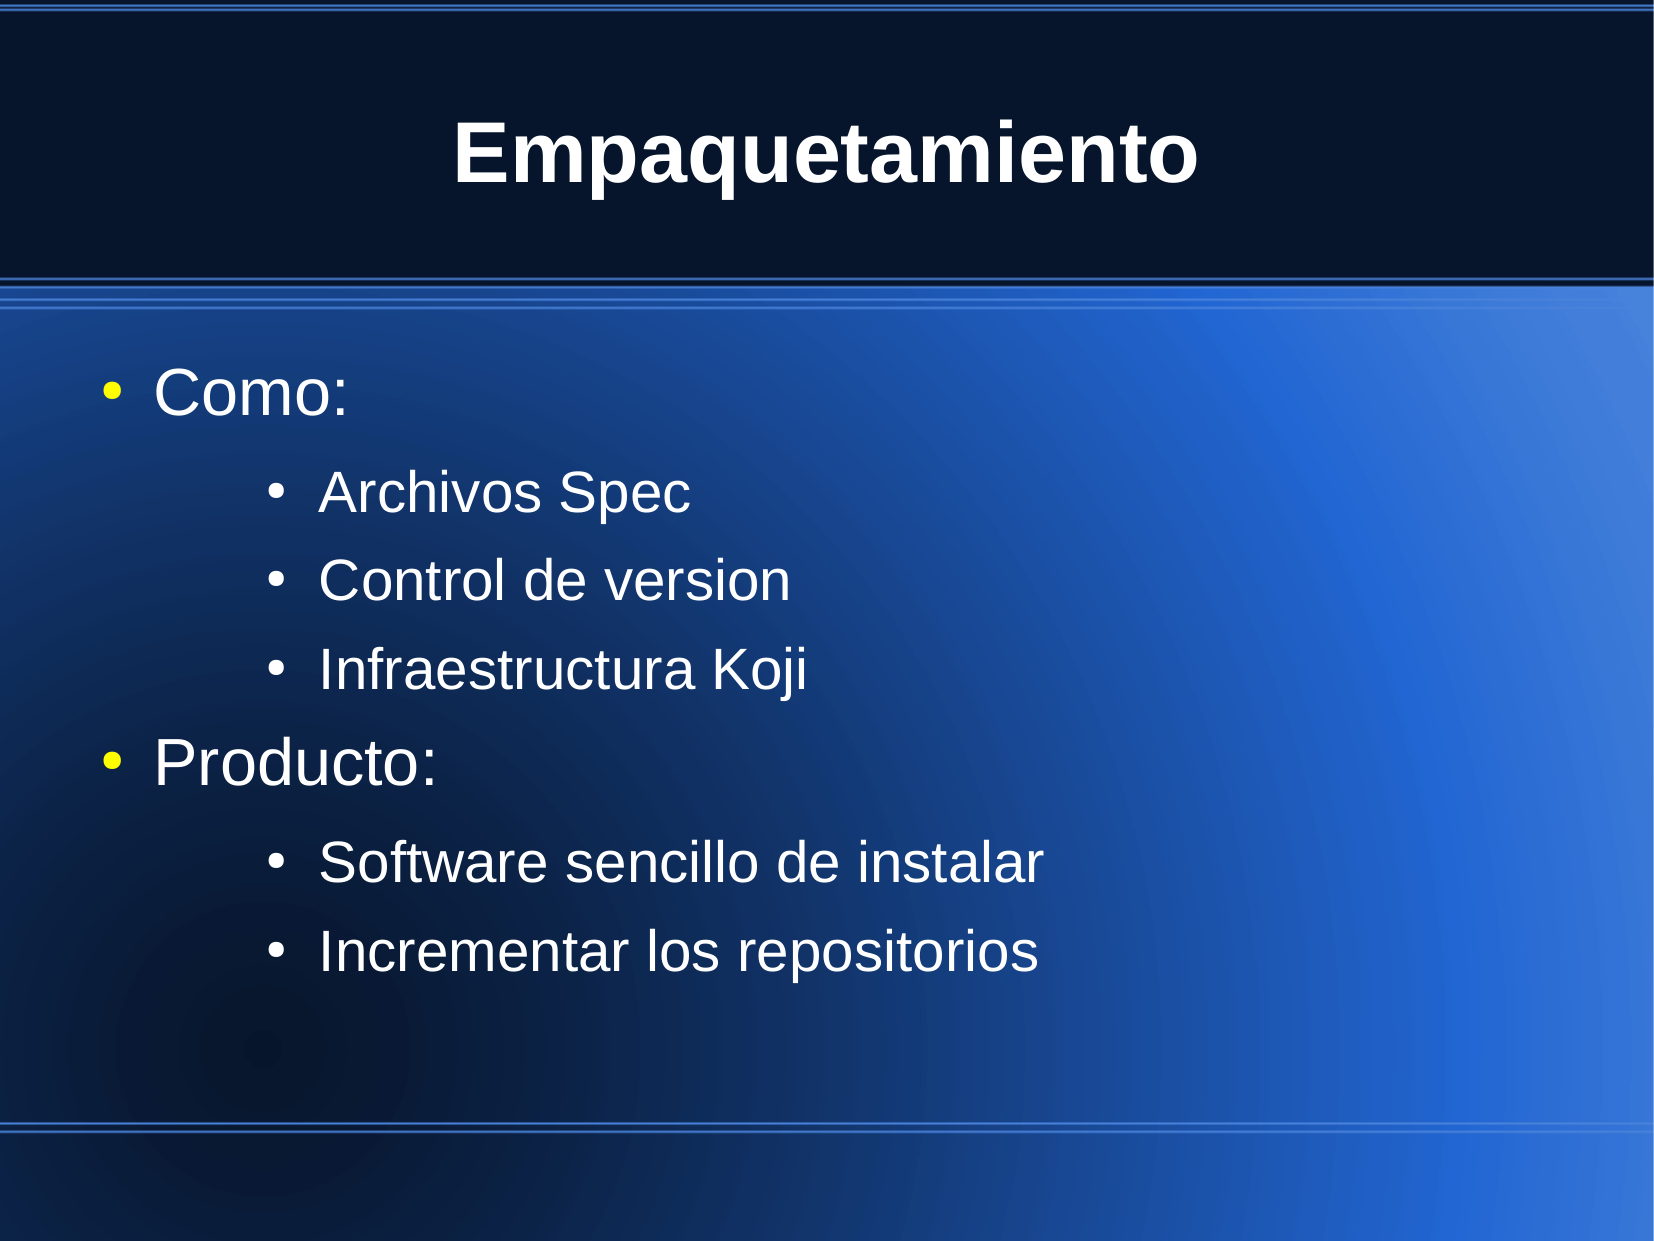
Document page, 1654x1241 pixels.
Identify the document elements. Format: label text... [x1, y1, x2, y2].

title Empaquetamiento [82, 49, 1571, 257]
list Como: Archivos Spec Control de version Infraestructura Koji Producto: Software sencillo de instalar Incrementar los repositorios [82, 355, 1571, 1174]
picture [0, 0, 1654, 1241]
